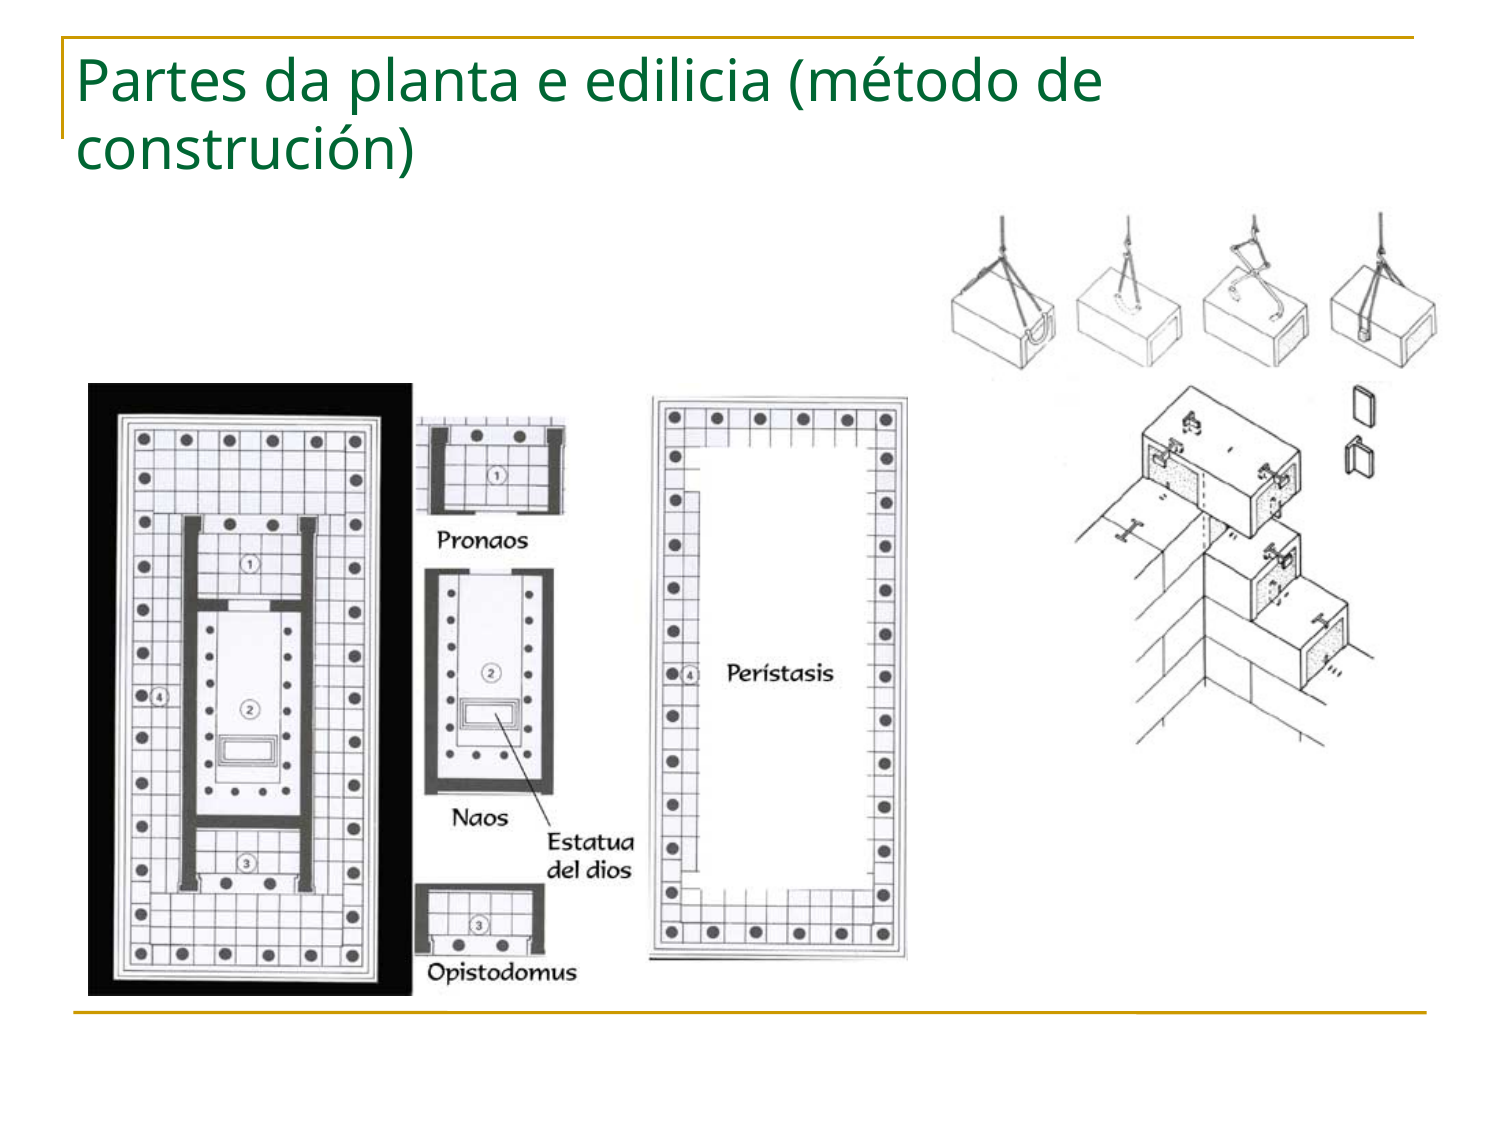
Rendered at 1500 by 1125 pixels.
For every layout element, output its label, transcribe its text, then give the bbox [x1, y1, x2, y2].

title Partes da planta e edilicia (método de construción) [75, 45, 1425, 185]
picture [88, 383, 908, 996]
picture [942, 206, 1447, 754]
